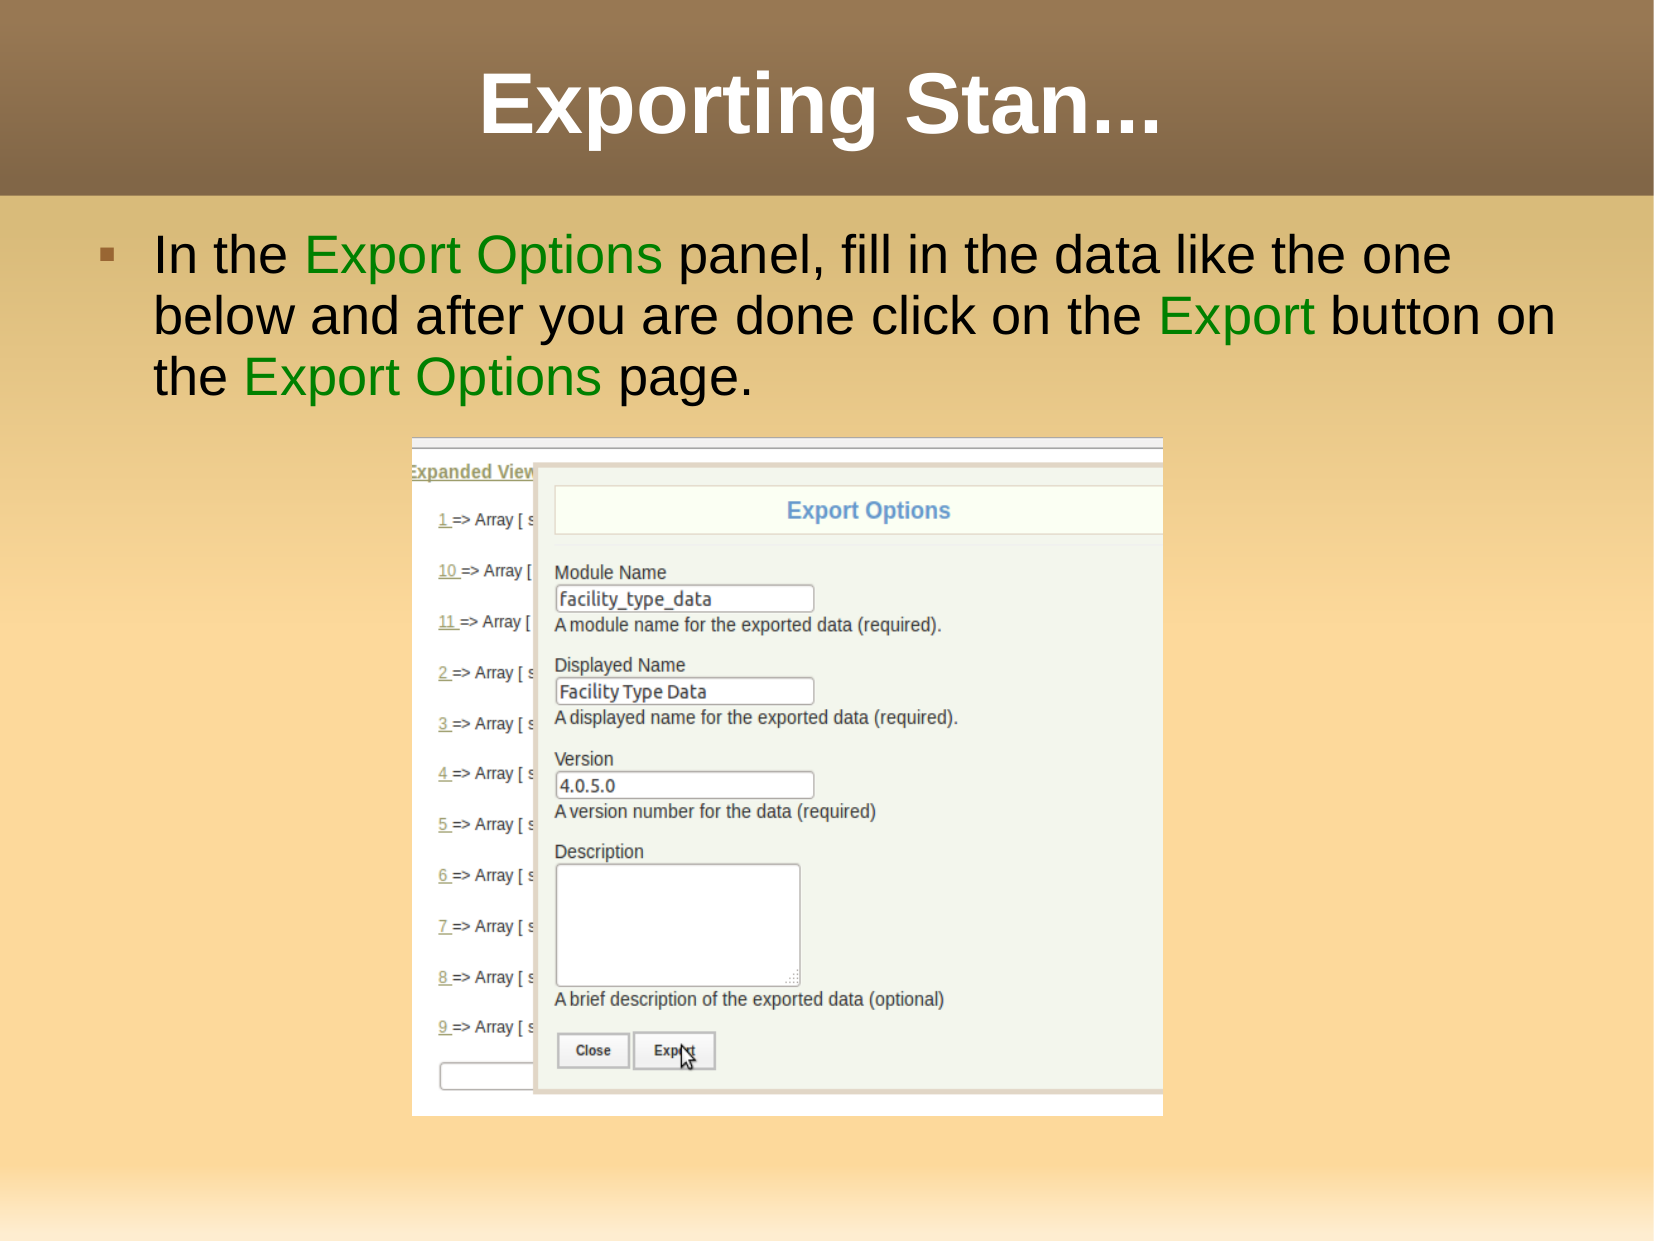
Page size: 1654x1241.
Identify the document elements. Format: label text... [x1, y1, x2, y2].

list In the Export Options panel, fill in the data like the one below and after you are done click on the Export button on the Export Options page. [82, 225, 1571, 1109]
title Exporting Stan... [76, 0, 1565, 208]
picture [0, 0, 1654, 1241]
